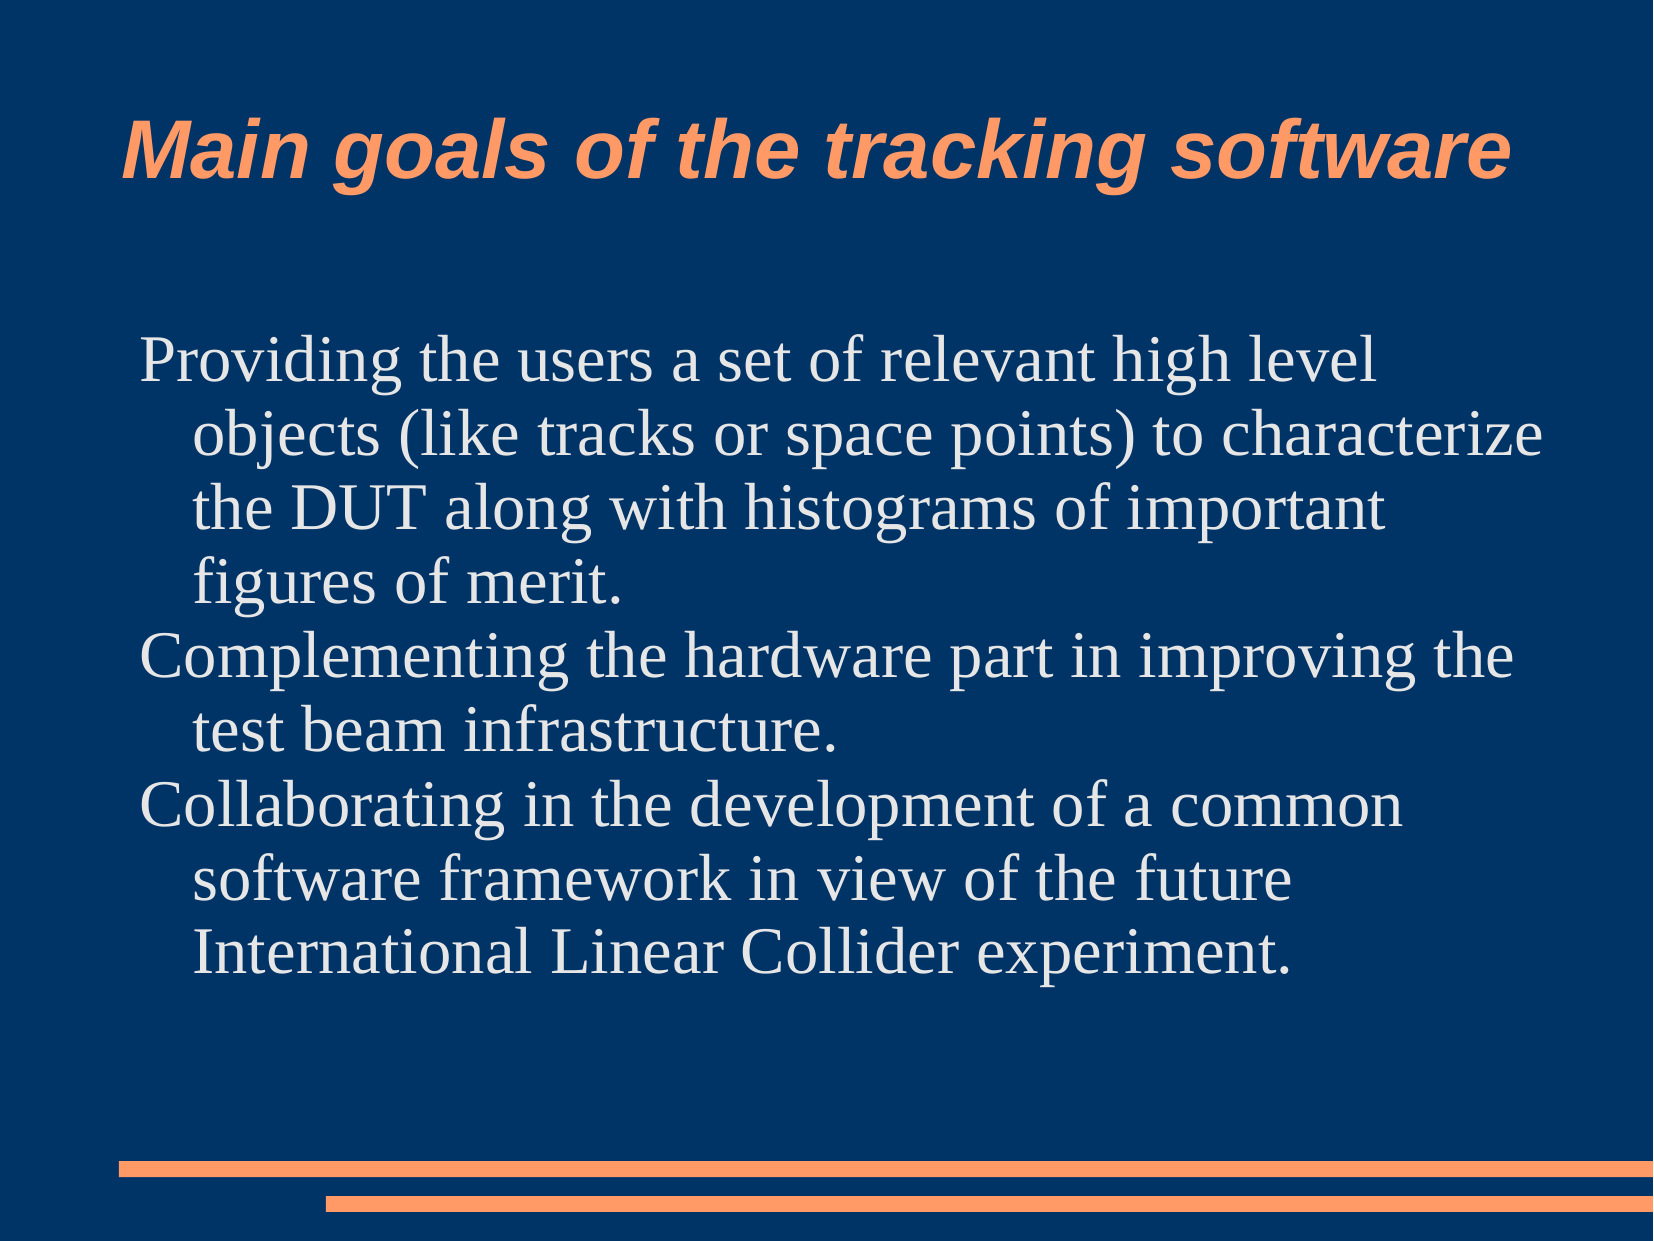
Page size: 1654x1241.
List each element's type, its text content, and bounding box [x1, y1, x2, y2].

list Providing the users a set of relevant high level objects (like tracks or space points) to characterize the DUT along with histograms of important figures of merit. Complementing the hardware part in improving the test beam infrastructure. Collaborating in the development of a common software framework in view of the future International Linear Collider experiment. [121, 322, 1561, 1133]
title Main goals of the tracking software [121, 46, 1534, 254]
